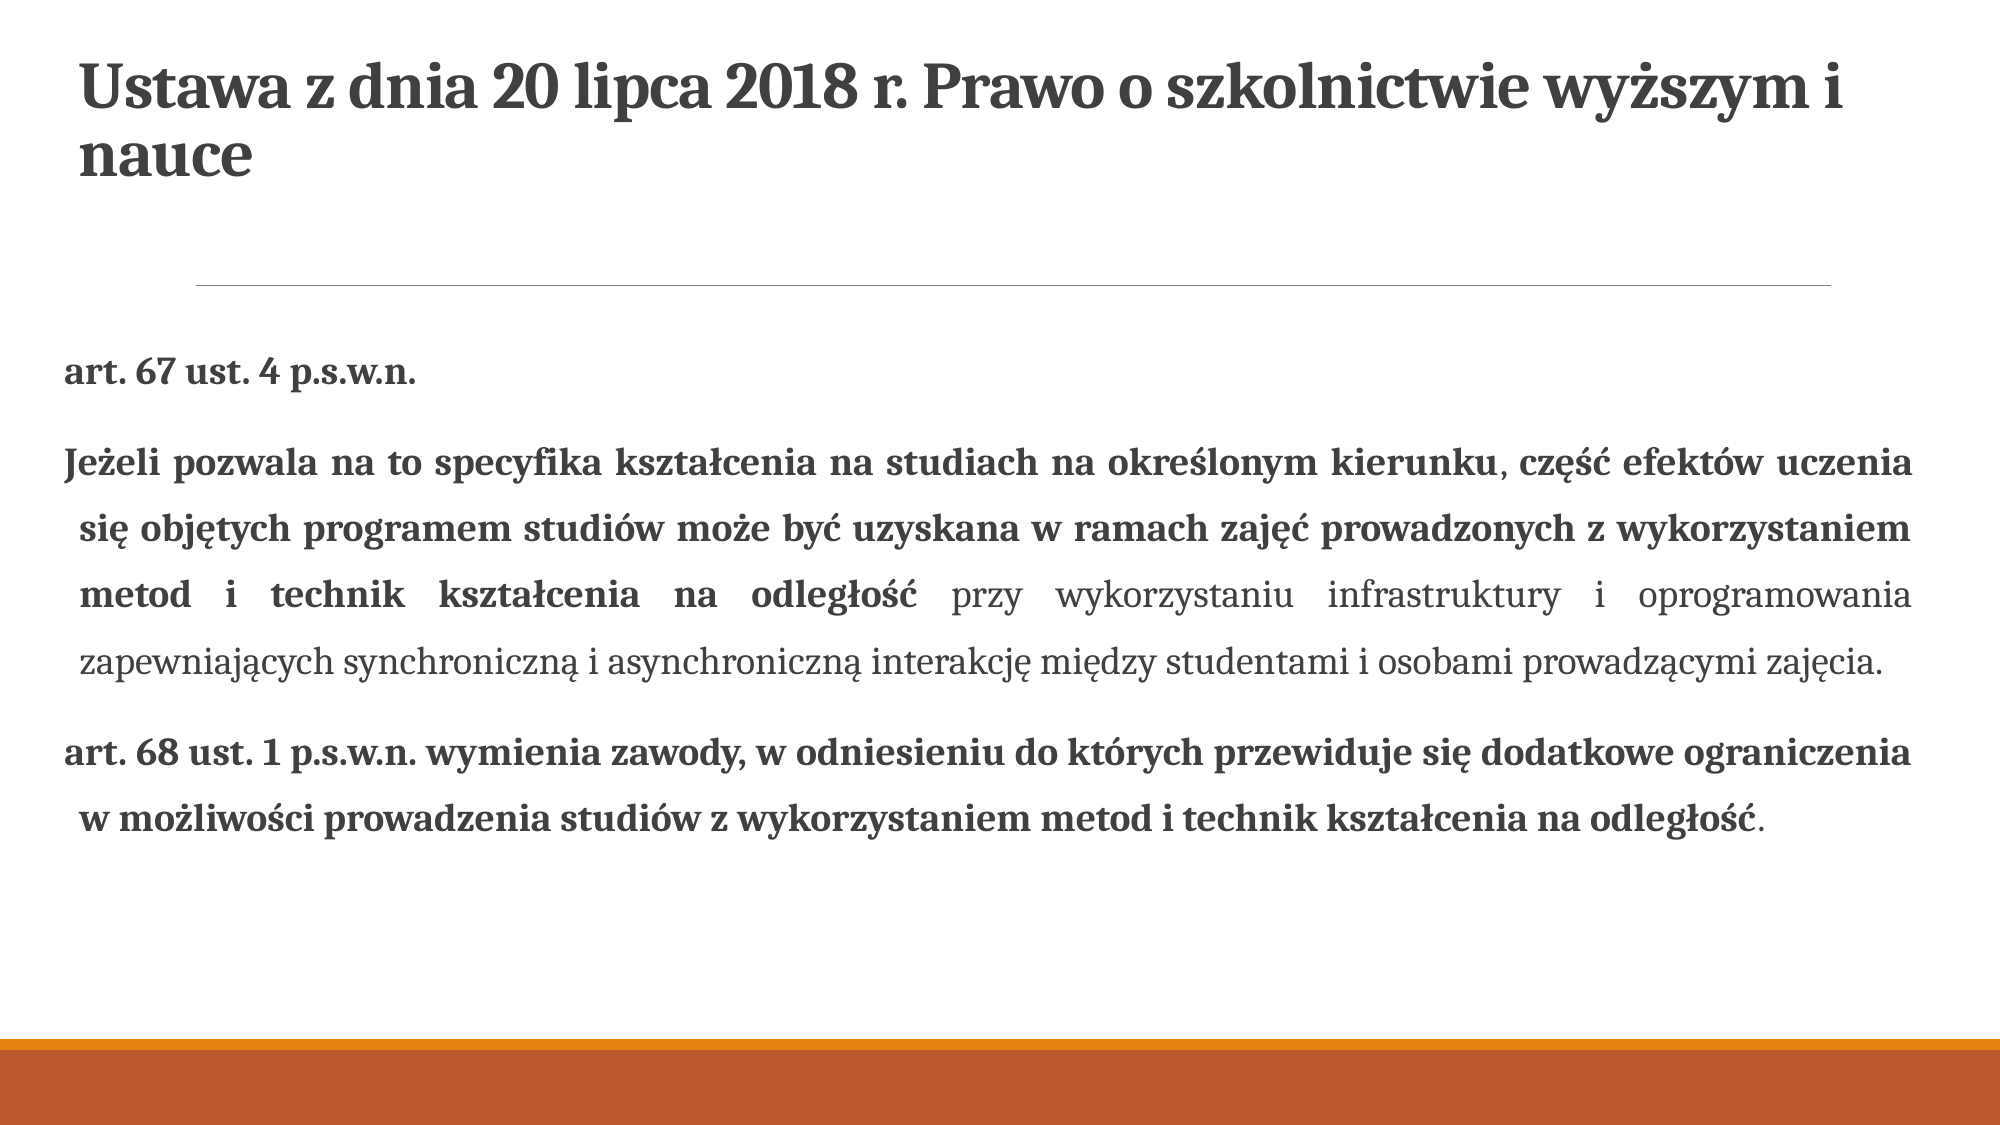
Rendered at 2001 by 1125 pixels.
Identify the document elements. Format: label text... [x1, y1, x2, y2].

list art. 67 ust. 4 p.s.w.n. Jeżeli pozwala na to specyfika kształcenia na studiach na określonym kierunku, część efektów uczenia się objętych programem studiów może być uzyskana w ramach zajęć prowadzonych z wykorzystaniem metod i technik kształcenia na odległość przy wykorzystaniu infrastruktury i oprogramowania zapewniających synchroniczną i asynchroniczną interakcję między studentami i osobami prowadzącymi zajęcia. art. 68 ust. 1 p.s.w.n. wymienia zawody, w odniesieniu do których przewiduje się dodatkowe ograniczenia w możliwości prowadzenia studiów z wykorzystaniem metod i technik kształcenia na odległość. [49, 318, 1914, 1005]
title Ustawa z dnia 20 lipca 2018 r. Prawo o szkolnictwie wyższym i nauce [64, 47, 1914, 198]
